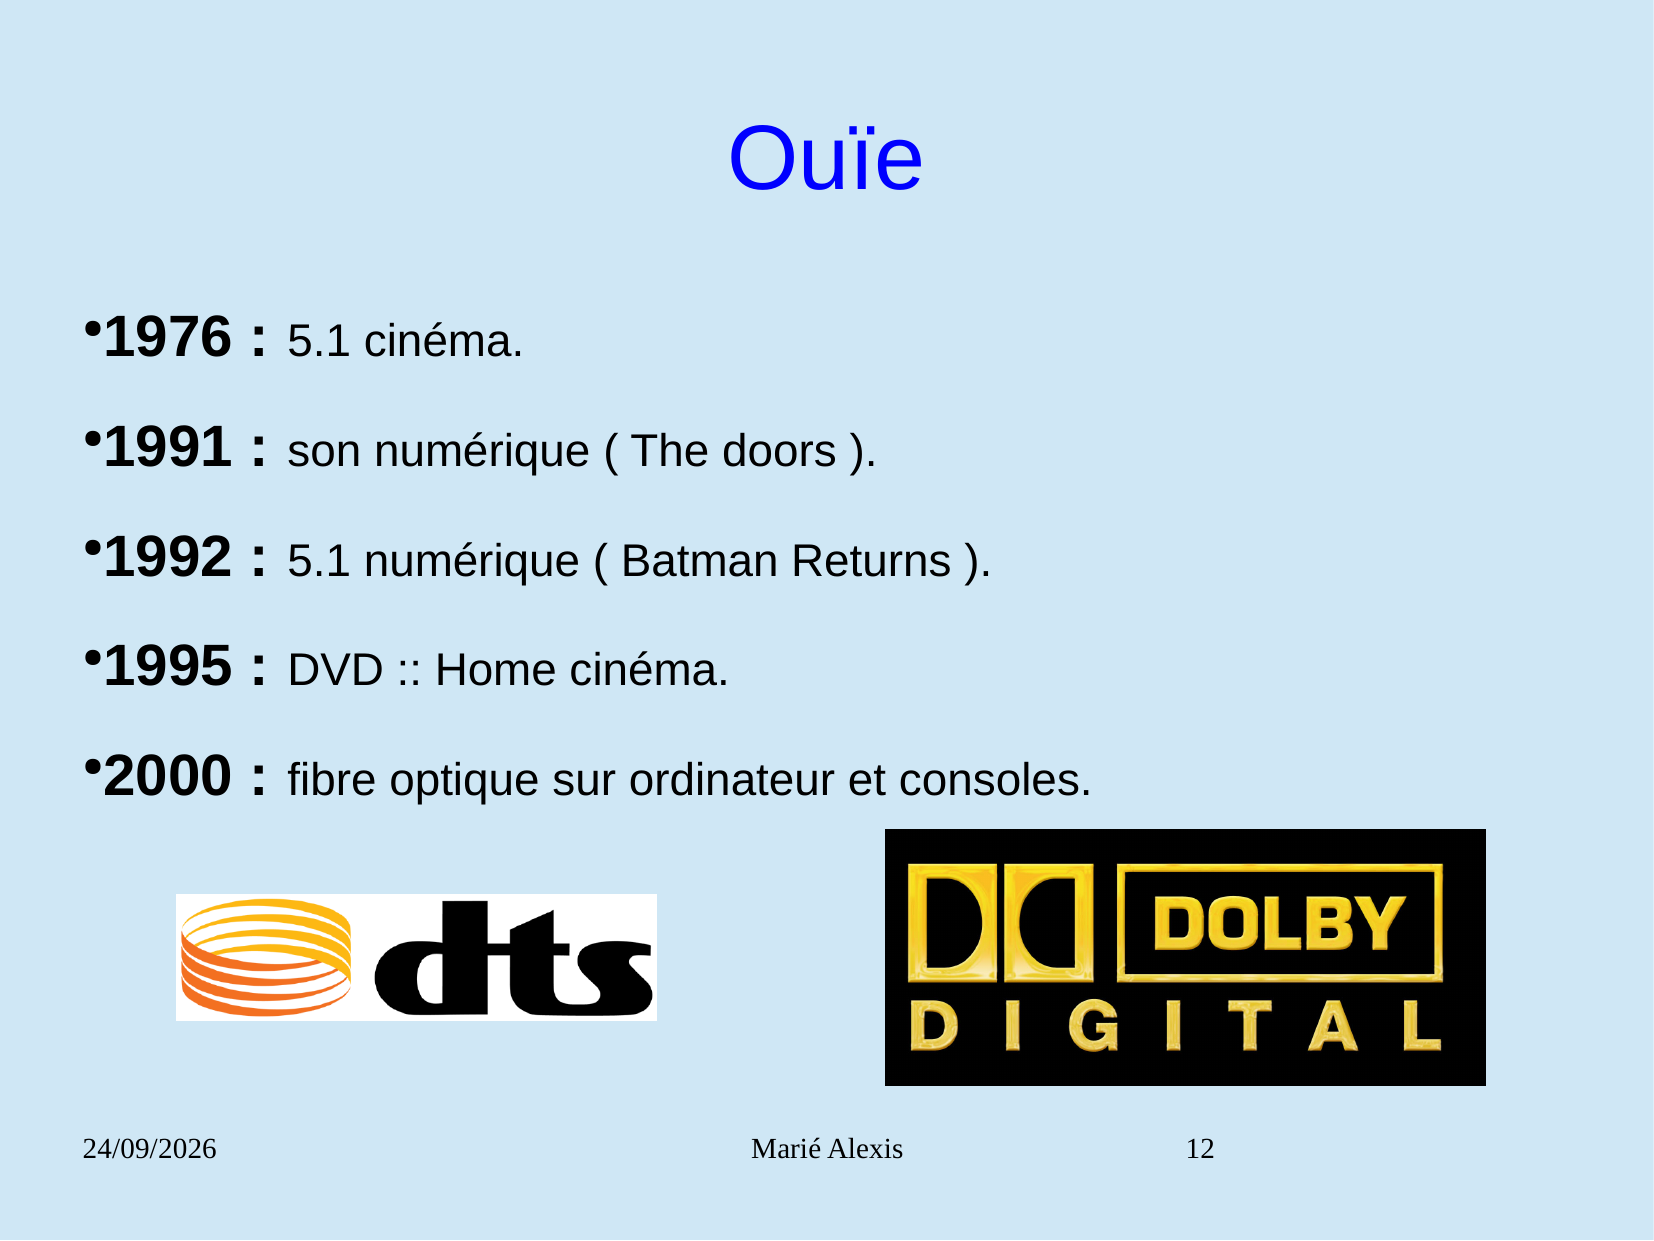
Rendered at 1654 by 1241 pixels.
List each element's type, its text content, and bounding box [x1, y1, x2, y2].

picture [885, 829, 1486, 1086]
text_box [1185, 1129, 1571, 1216]
text_box [82, 1129, 468, 1216]
title Ouïe [82, 49, 1571, 257]
text_box Marié Alexis [565, 1129, 1090, 1216]
picture [176, 895, 657, 1021]
list 1976 : 5.1 cinéma. 1991 : son numérique ( The doors ). 1992 : 5.1 numérique ( Batman Returns ). 1995 : DVD :: Home cinéma. 2000 : fibre optique sur ordinateur et consoles. [82, 290, 1571, 1109]
